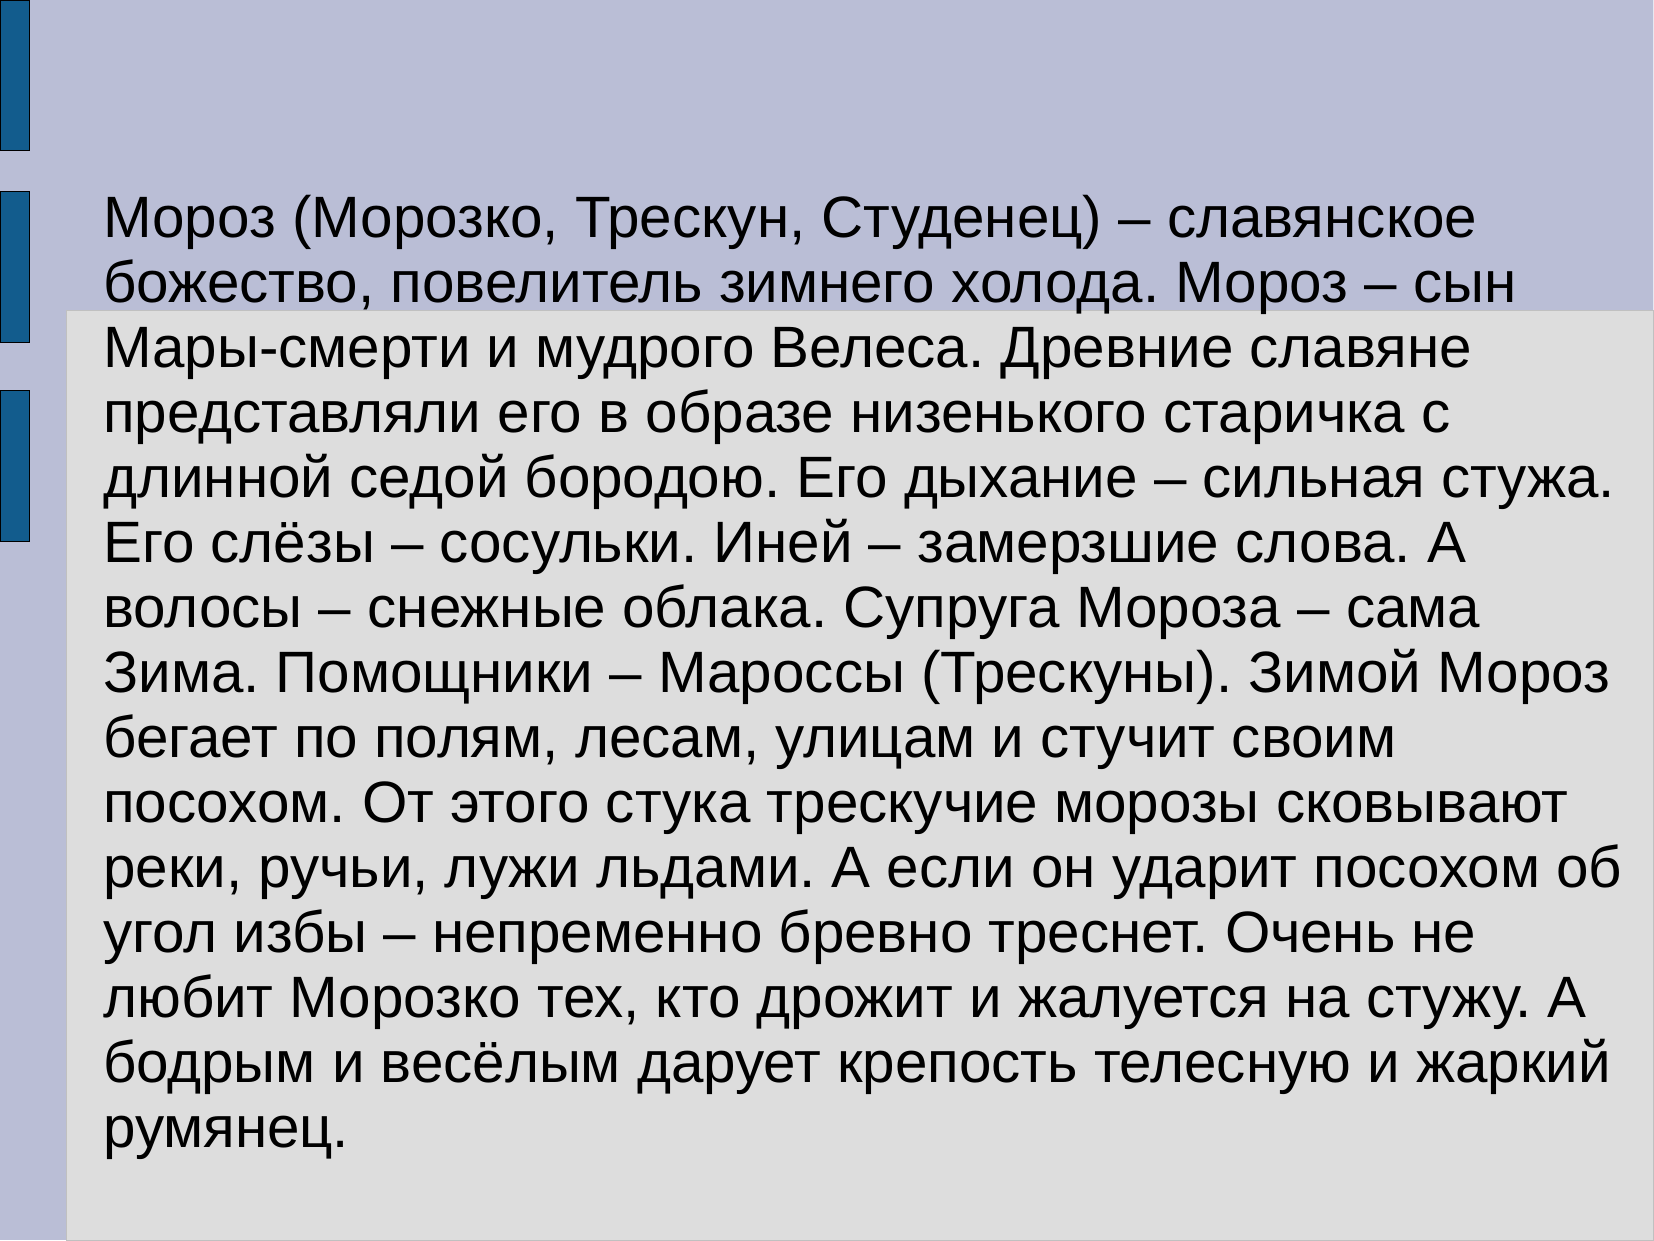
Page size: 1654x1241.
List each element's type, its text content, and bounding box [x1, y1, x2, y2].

text_box Мороз (Морозко, Трескун, Студенец) – славянское божество, повелитель зимнего холода. Мороз – сын Мары-смерти и мудрого Велеса. Древние славяне представляли его в образе низенького старичка с длинной седой бородою. Его дыхание – сильная стужа. Его слёзы – сосульки. Иней – замерзшие слова. А волосы – снежные облака. Супруга Мороза – сама Зима. Помощники – Мароссы (Трескуны). Зимой Мороз бегает по полям, лесам, улицам и стучит своим посохом. От этого стука трескучие морозы сковывают реки, ручьи, лужи льдами. А если он ударит посохом об угол избы – непременно бревно треснет. Очень не любит Морозко тех, кто дрожит и жалуется на стужу. А бодрым и весёлым дарует крепость телесную и жаркий румянец. [88, 177, 1654, 1164]
